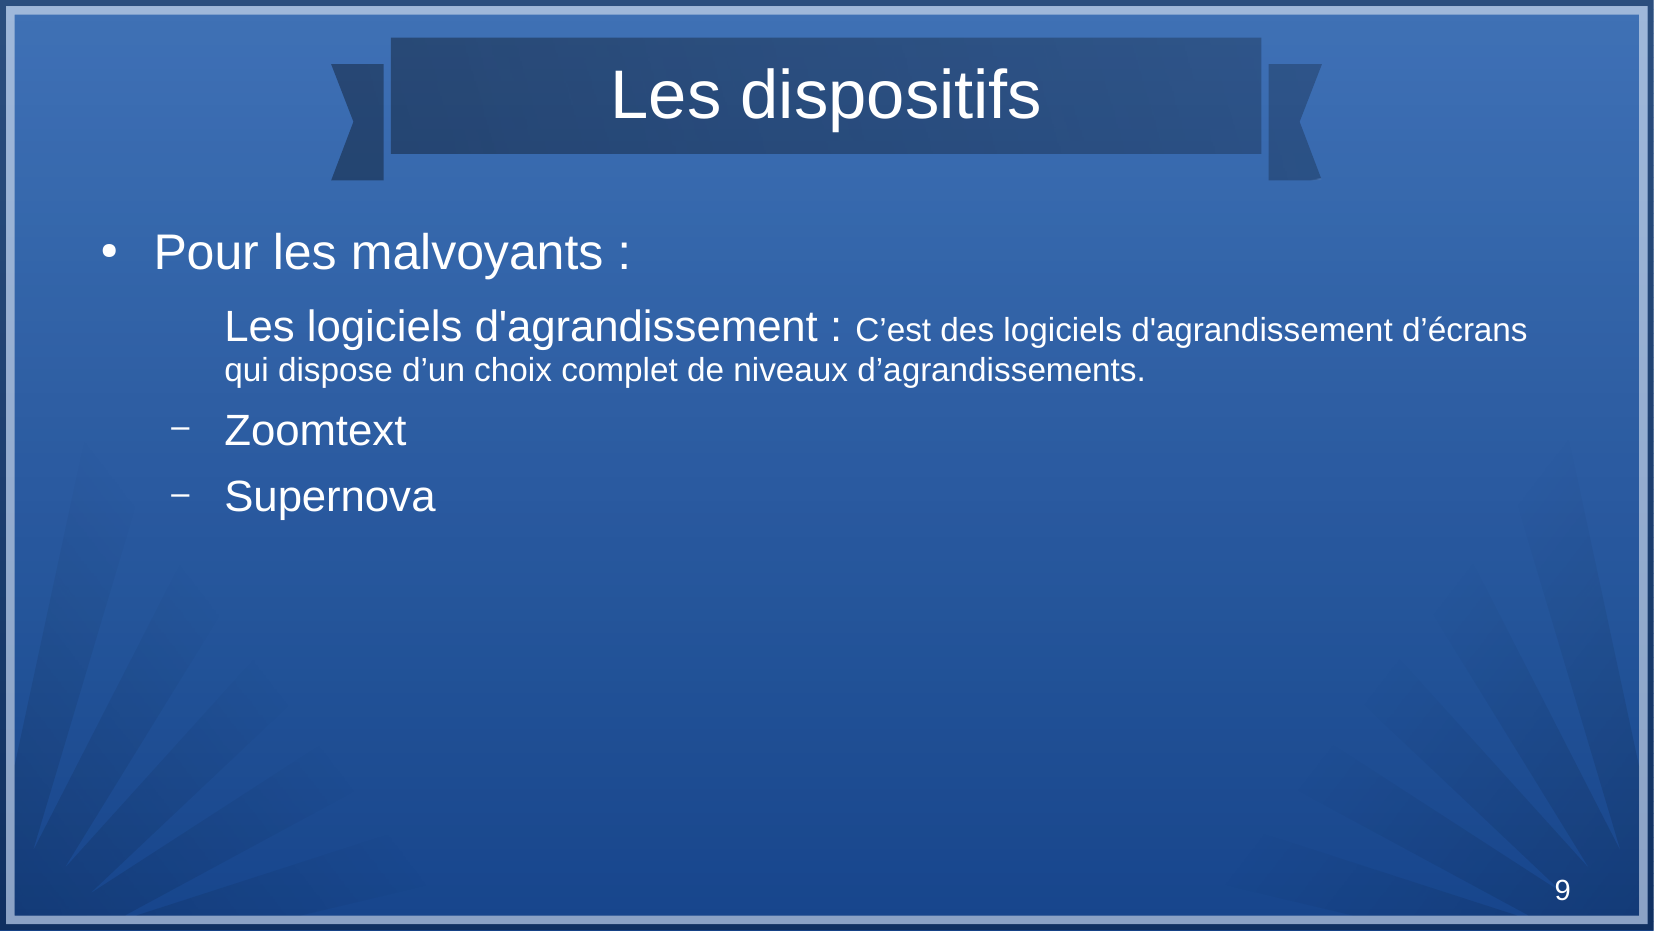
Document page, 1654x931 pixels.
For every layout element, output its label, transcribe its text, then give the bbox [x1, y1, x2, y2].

title Les dispositifs [389, 35, 1264, 154]
list Pour les malvoyants : Les logiciels d'agrandissement : C’est des logiciels d'agrandissement d’écrans qui dispose d’un choix complet de niveaux d’agrandissements. Zoomtext Supernova [82, 224, 1571, 848]
